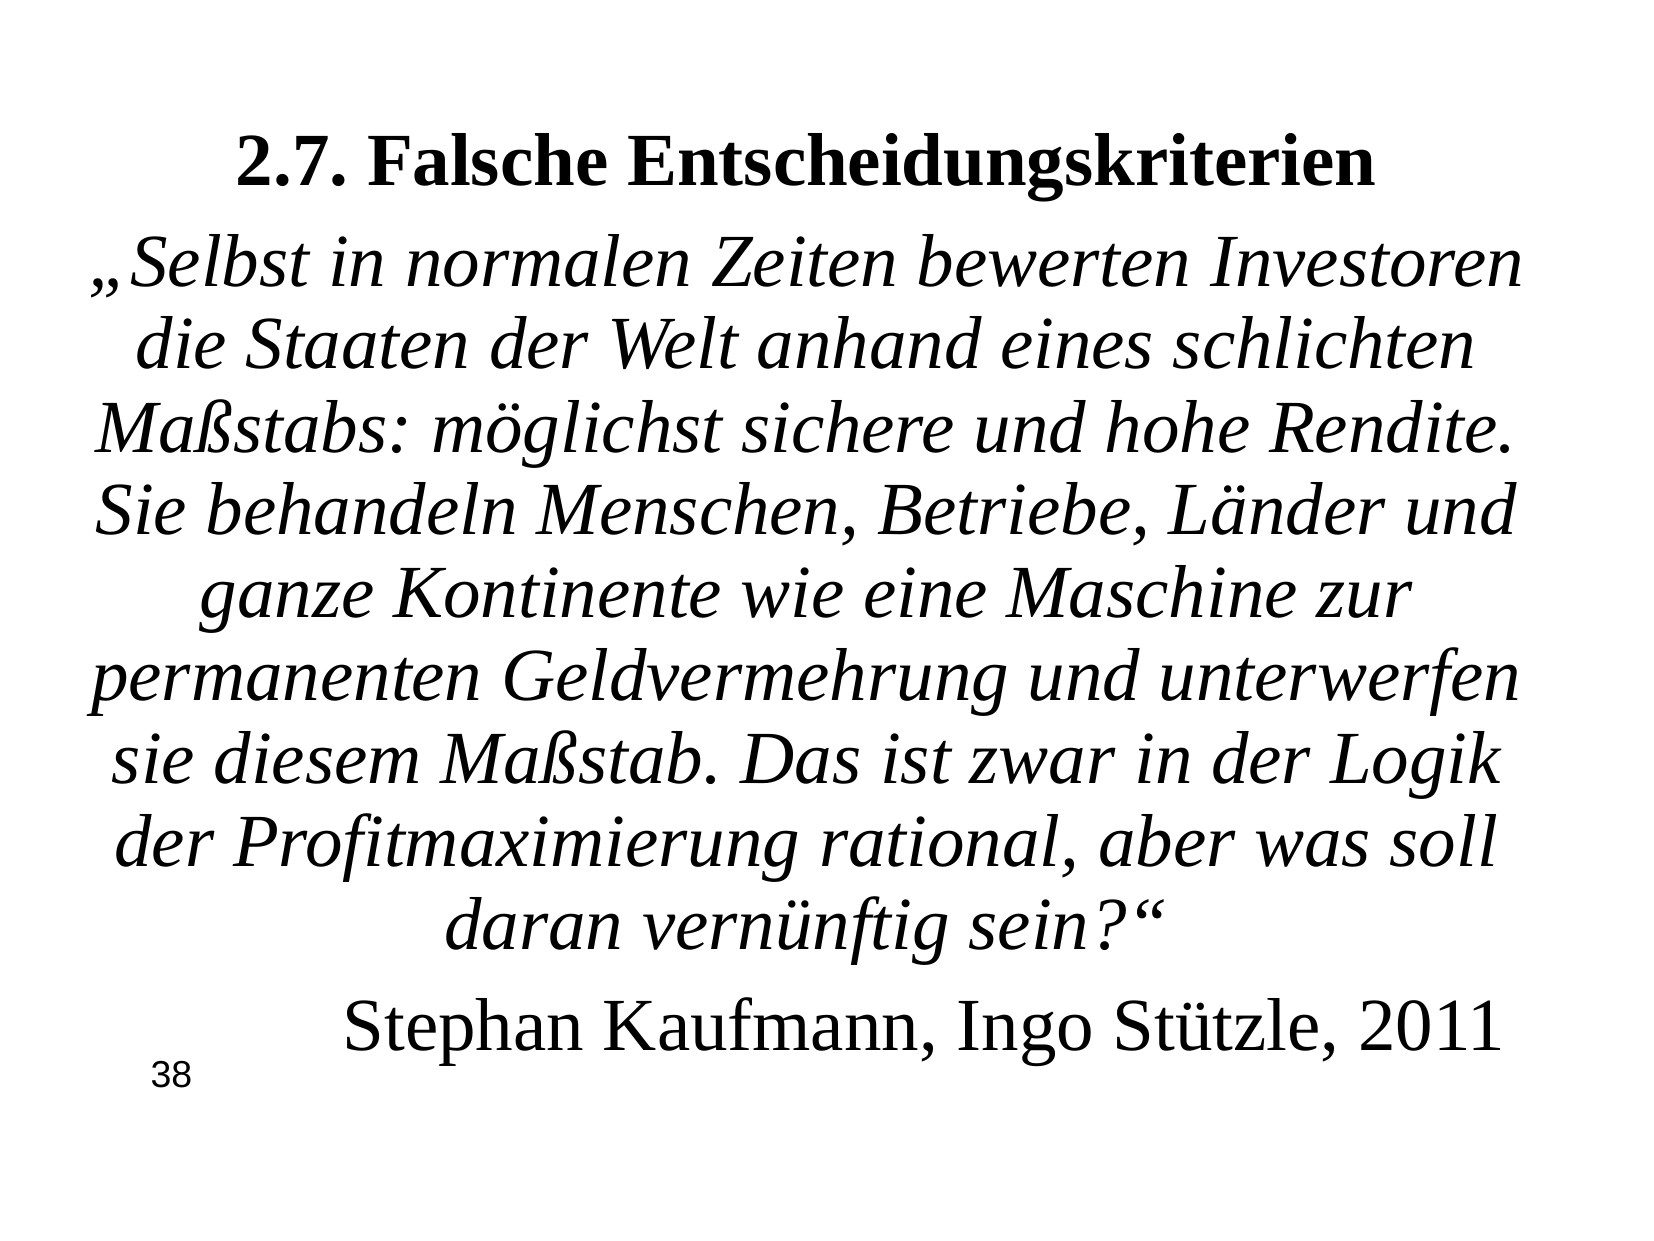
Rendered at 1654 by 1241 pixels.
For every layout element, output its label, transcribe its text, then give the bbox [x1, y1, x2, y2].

text_box 2.7. Falsche Entscheidungskriterien „Selbst in normalen Zeiten bewerten Investoren die Staaten der Welt anhand eines schlichten Maßstabs: möglichst sichere und hohe Rendite. Sie behandeln Menschen, Betriebe, Länder und ganze Kontinente wie eine Maschine zur permanenten Geldvermehrung und unterwerfen sie diesem Maßstab. Das ist zwar in der Logik der Profitmaximierung rational, aber was soll daran vernünftig sein?“ Stephan Kaufmann, Ingo Stützle, 2011 [73, 111, 1580, 1075]
text_box <Nummer> [135, 1046, 207, 1104]
